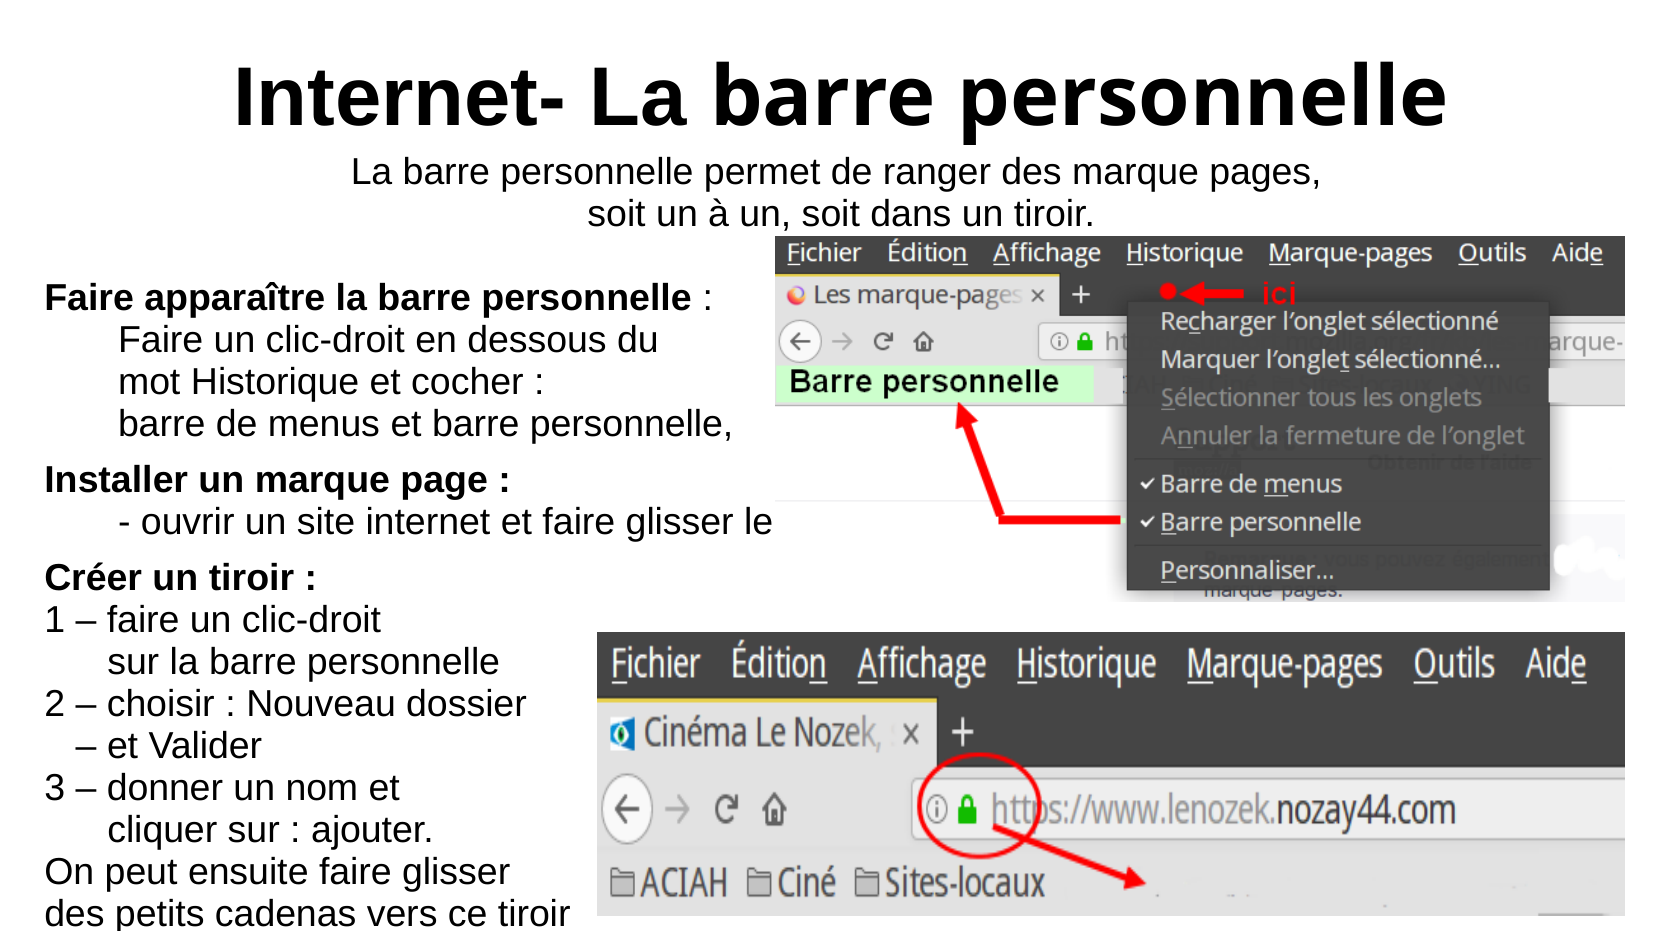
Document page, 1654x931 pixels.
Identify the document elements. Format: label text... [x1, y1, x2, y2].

text_box Internet- La barre personnelle La barre personnelle permet de ranger des marque pages, soit un à un, soit dans un tiroir. Faire apparaître la barre personnelle : Faire un clic-droit en dessous du mot Historique et cocher : barre de menus et barre personnelle, Installer un marque page : - ouvrir un site internet et faire glisser le petit cadenas vert vers la barre personnelle. Créer un tiroir : 1 – faire un clic-droit sur la barre personnelle 2 – choisir : Nouveau dossier – et Valider 3 – donner un nom et cliquer sur : ajouter. On peut ensuite faire glisser des petits cadenas vers ce tiroir [29, 29, 1654, 931]
picture [775, 236, 1625, 602]
picture [597, 632, 1625, 916]
